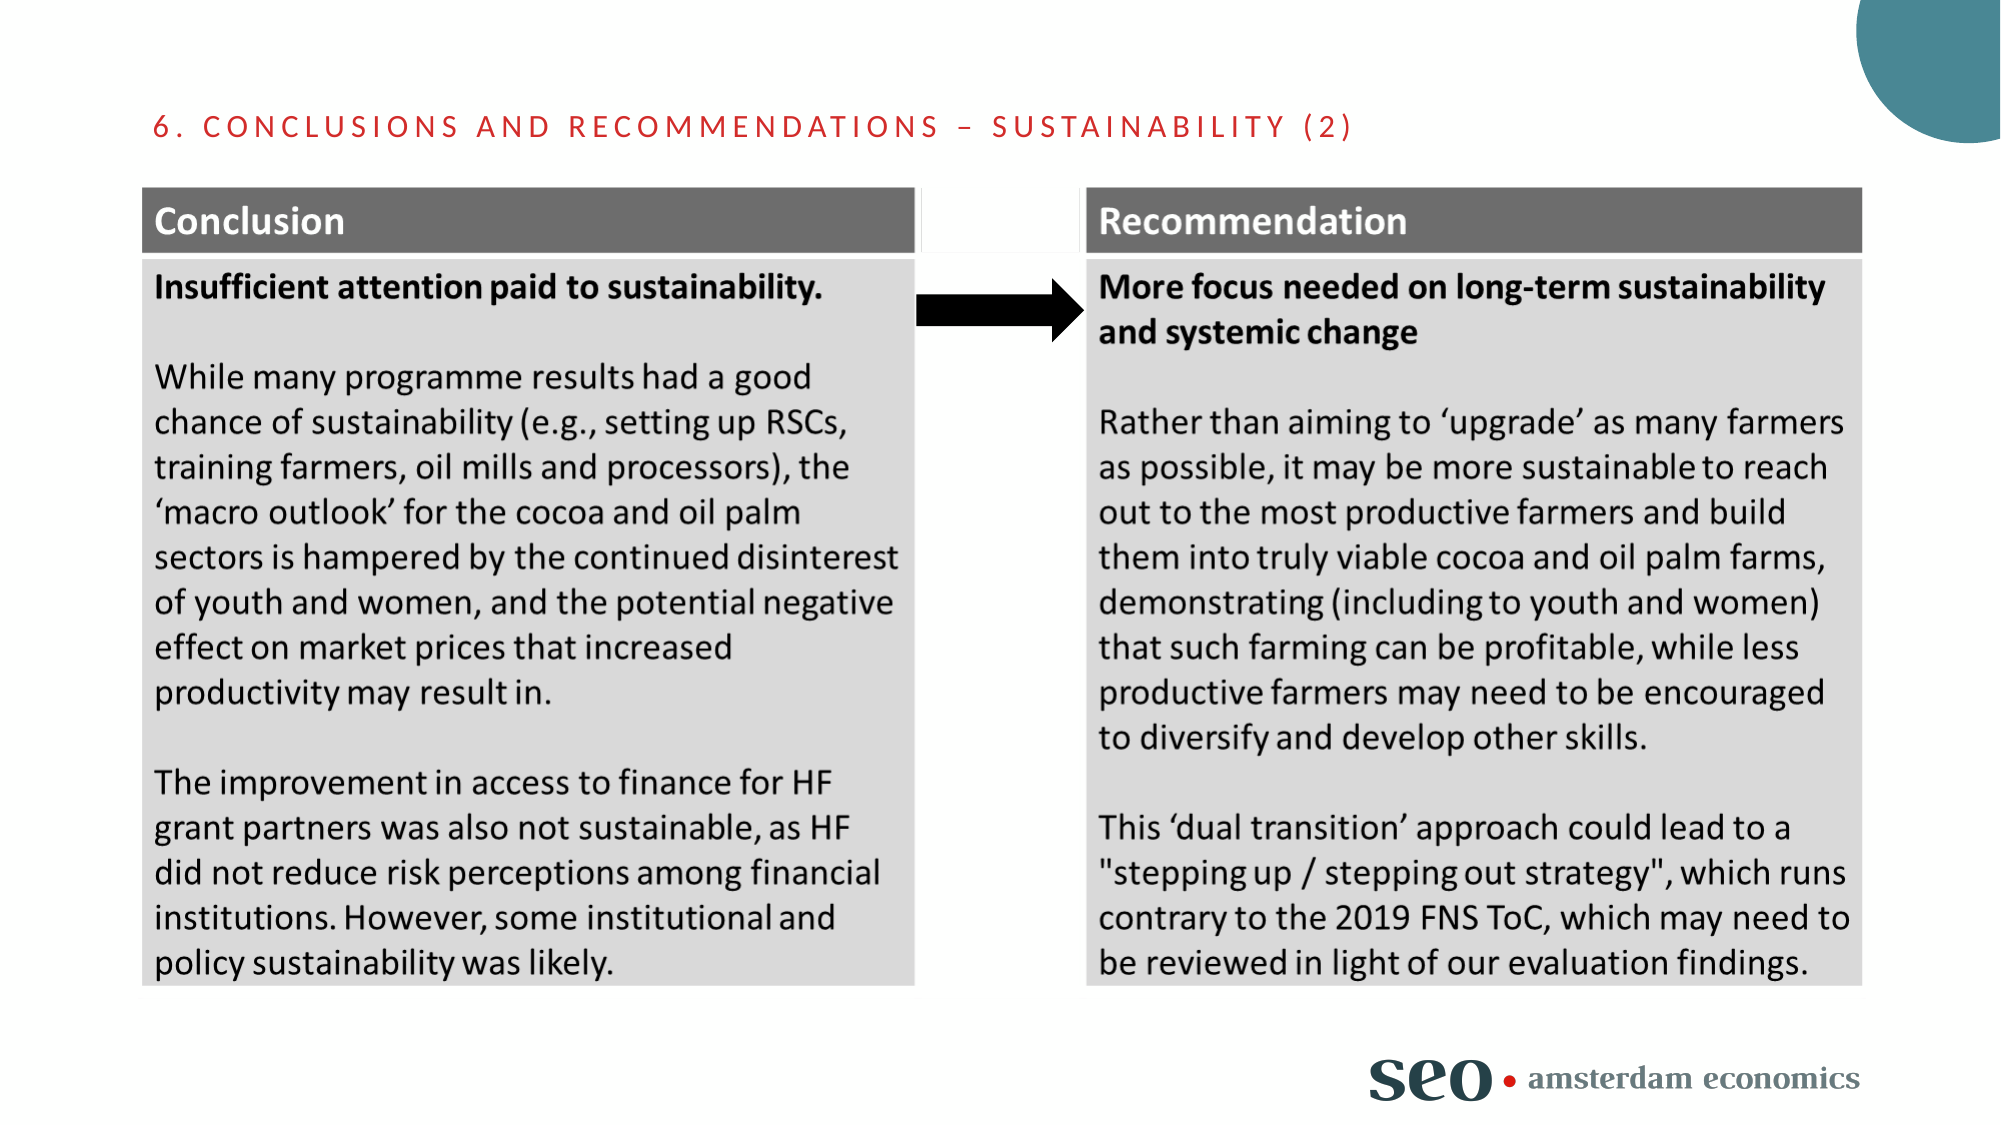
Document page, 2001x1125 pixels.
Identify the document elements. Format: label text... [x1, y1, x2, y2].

picture [138, 183, 1866, 1009]
list 6. CONCLUSIONS AND RECOMMENDATIONS – SUSTAINABILITY (2) [137, 101, 1864, 152]
text_box [917, 280, 1083, 340]
